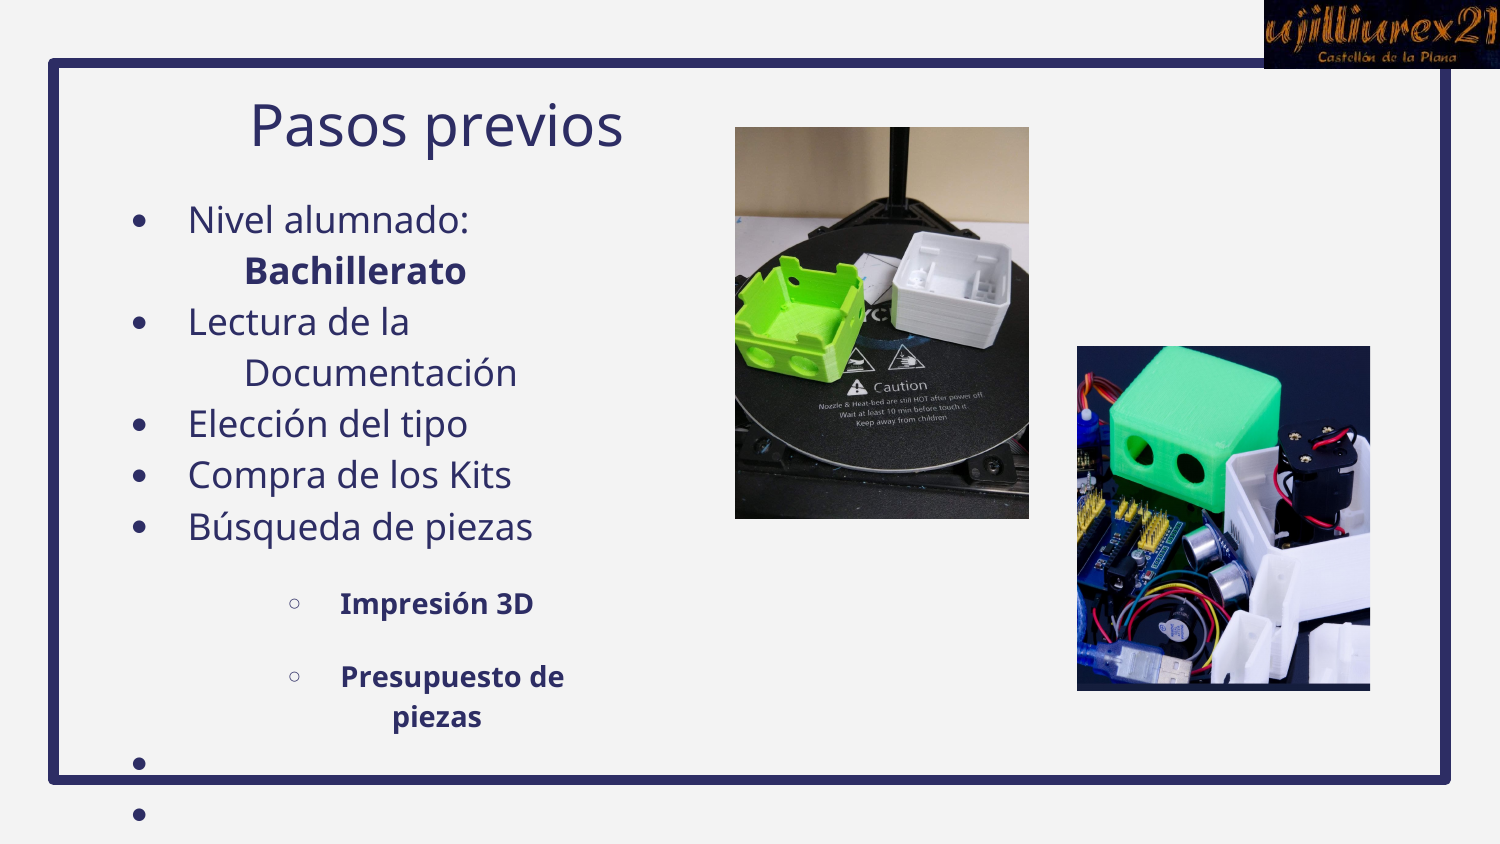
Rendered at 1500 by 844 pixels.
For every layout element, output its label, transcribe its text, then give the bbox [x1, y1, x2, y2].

list Nivel alumnado: Bachillerato Lectura de la Documentación Elección del tipo Compra de los Kits Búsqueda de piezas Impresión 3D Presupuesto de piezas [79, 174, 675, 750]
title Pasos previos [234, 72, 1419, 167]
picture [735, 127, 1029, 519]
picture [1264, 0, 1500, 69]
picture [1077, 346, 1371, 691]
